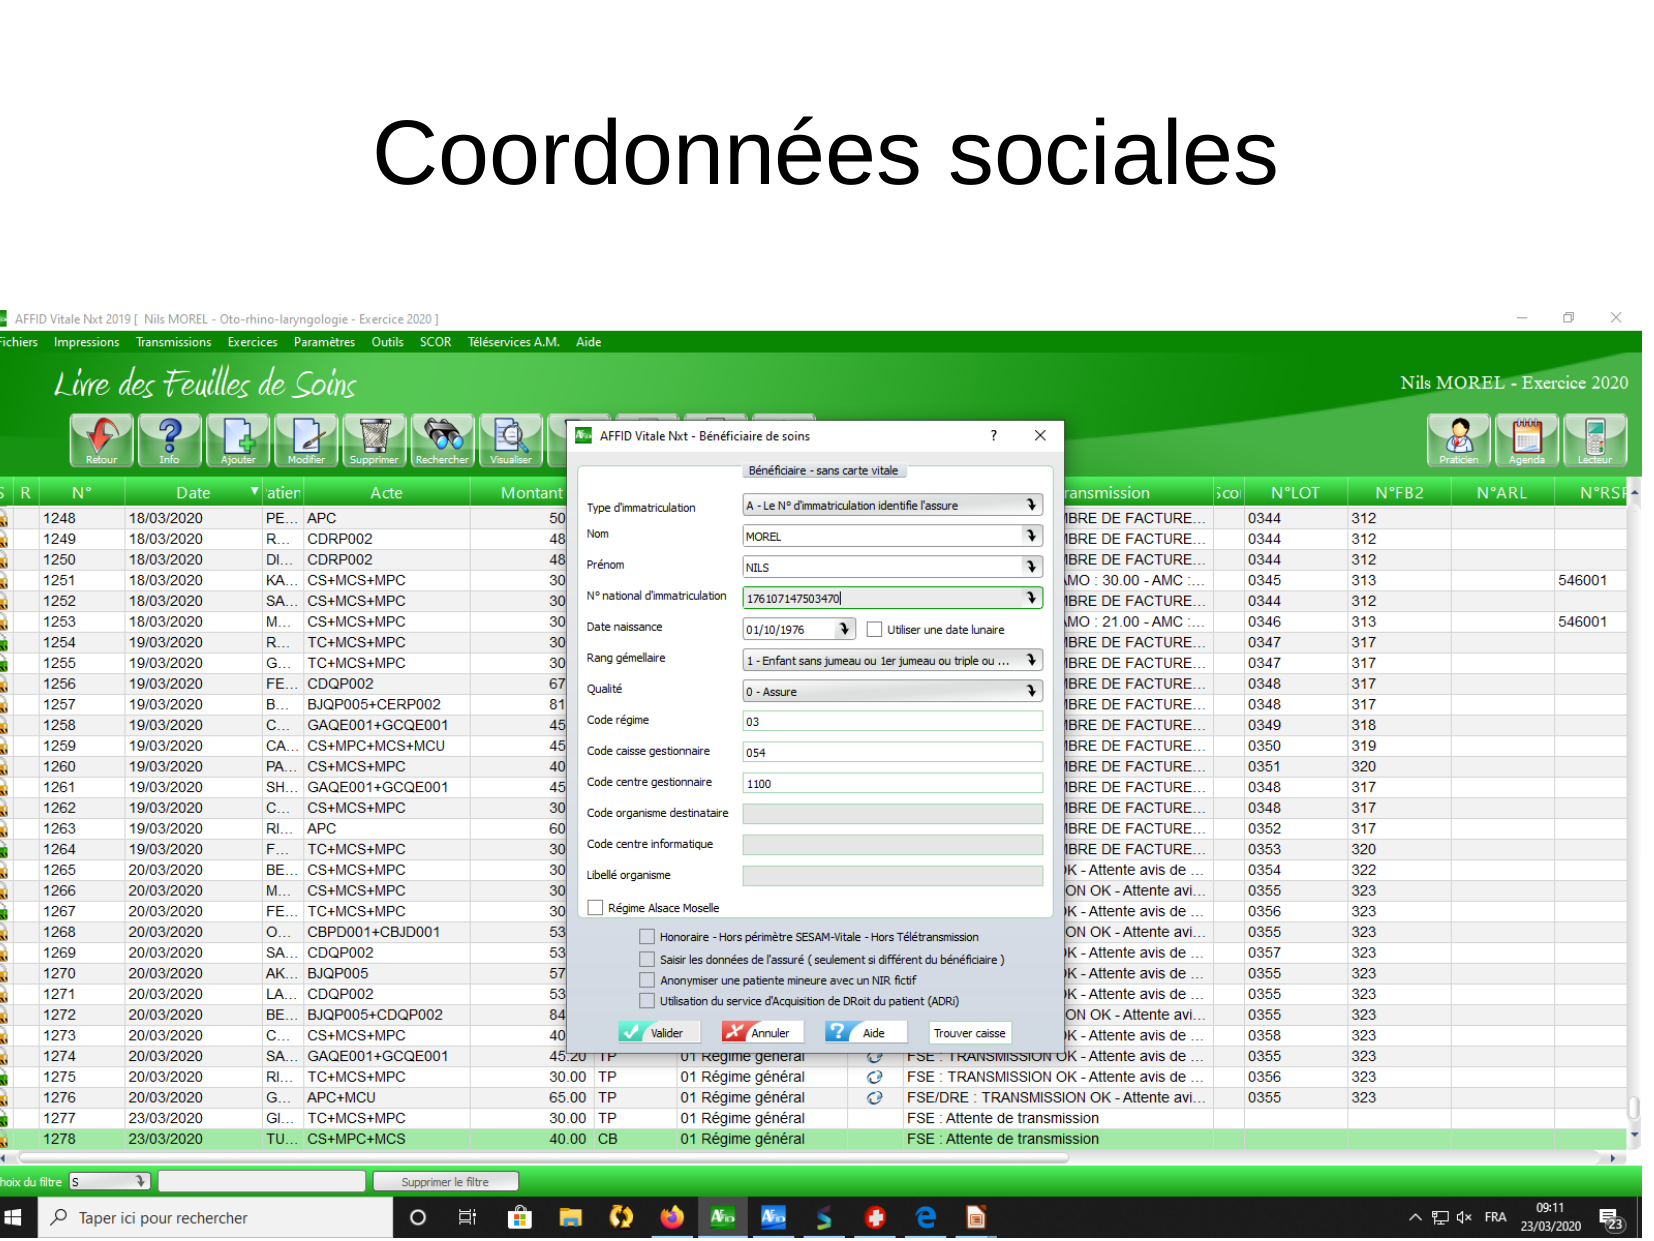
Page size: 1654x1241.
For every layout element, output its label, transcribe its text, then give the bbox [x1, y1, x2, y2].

title Coordonnées sociales [82, 49, 1571, 257]
picture [0, 307, 1642, 1238]
